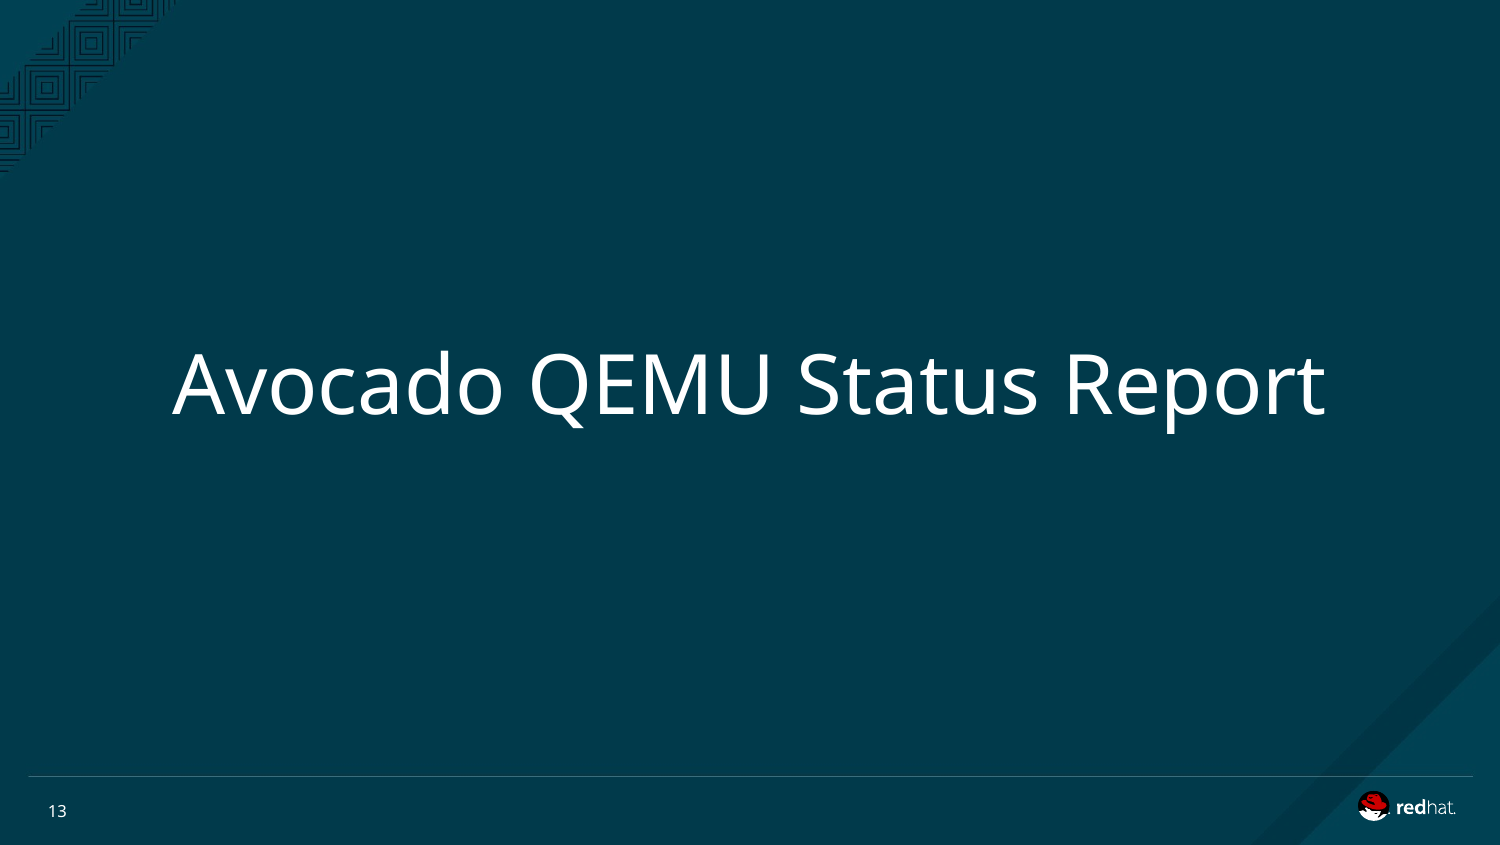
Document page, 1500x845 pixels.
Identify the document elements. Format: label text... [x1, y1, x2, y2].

picture [99, 38, 103, 49]
title Avocado QEMU Status Report [112, 0, 1388, 766]
